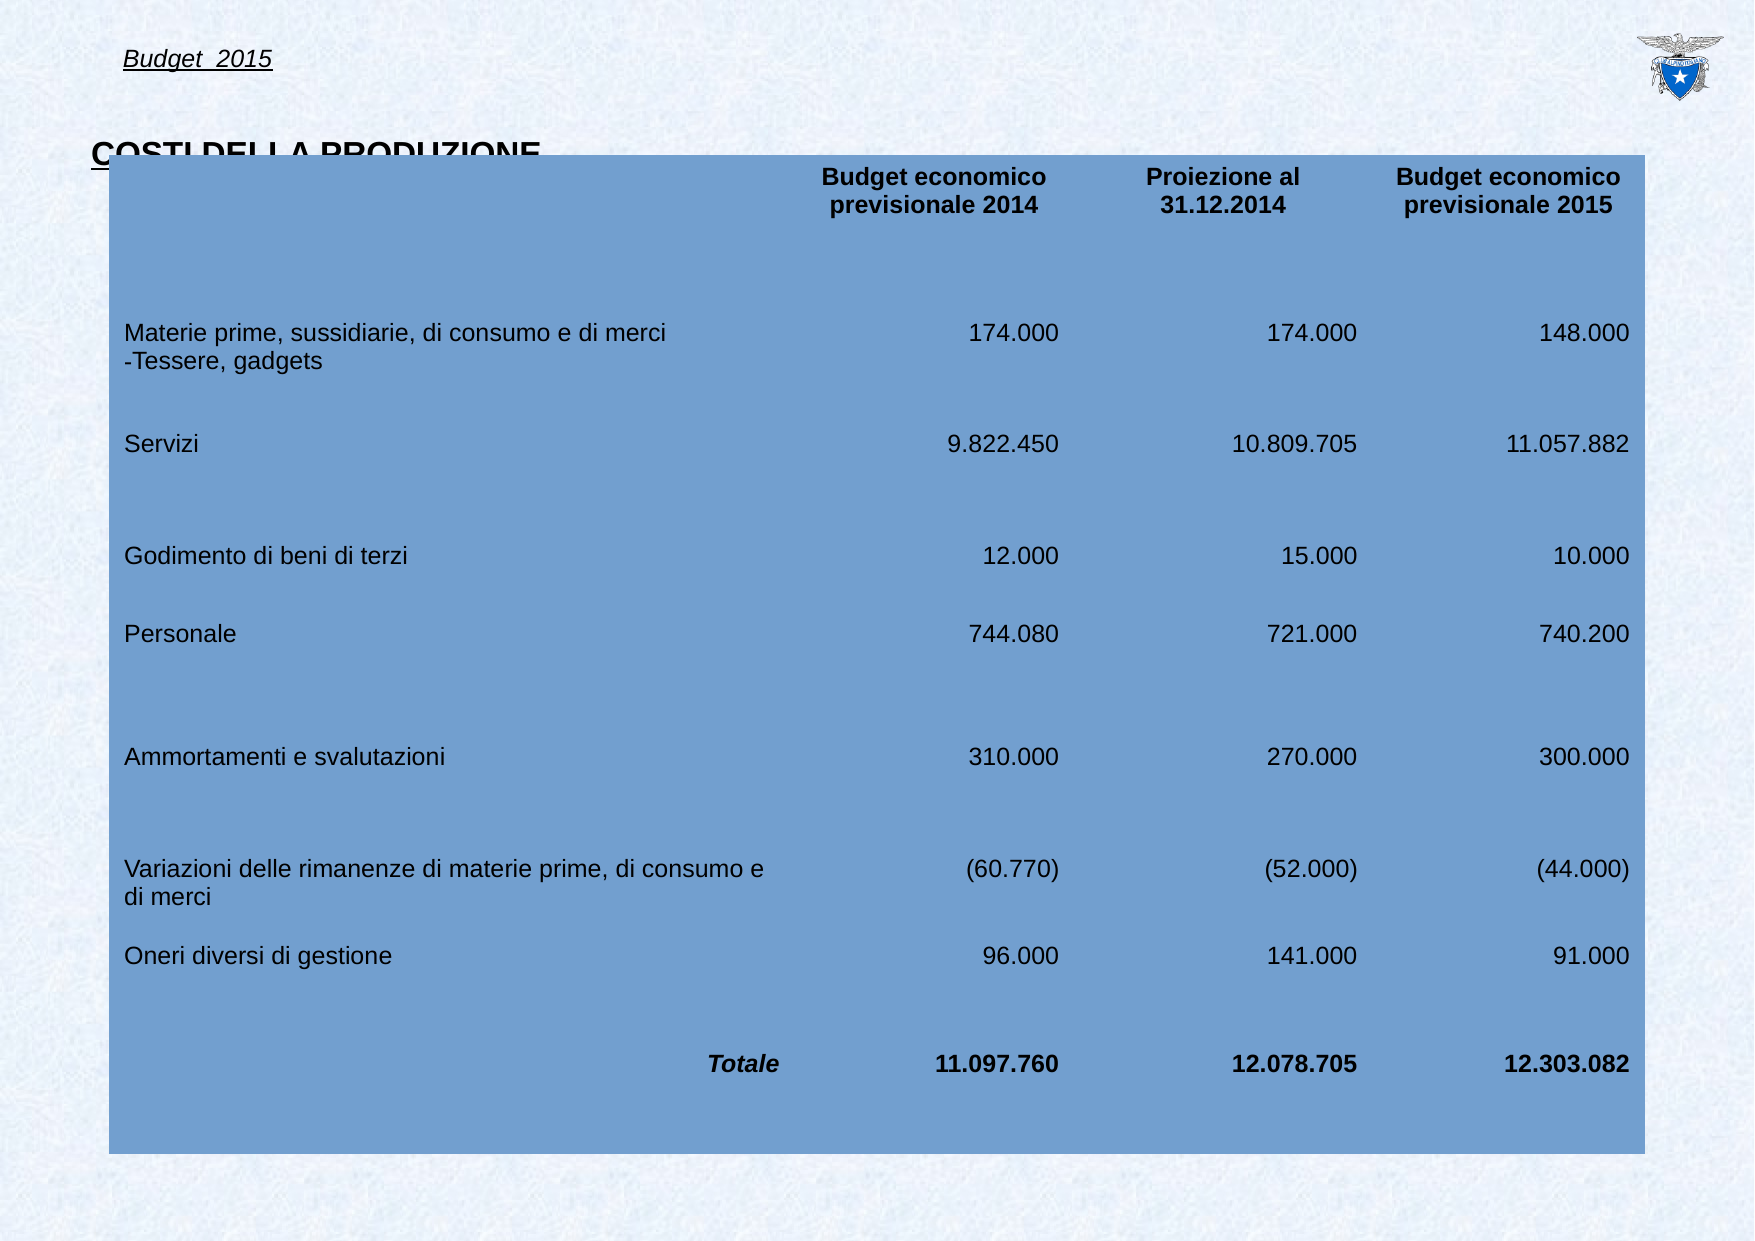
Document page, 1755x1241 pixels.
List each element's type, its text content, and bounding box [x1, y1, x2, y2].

table_cell 174.000 [1074, 312, 1373, 422]
table_cell 10.000 [1373, 534, 1645, 613]
table_cell Oneri diversi di gestione [109, 934, 795, 1042]
table_cell Personale [109, 613, 795, 735]
table_cell 141.000 [1074, 934, 1373, 1042]
table_cell 270.000 [1074, 735, 1373, 847]
text_box COSTI DELLA PRODUZIONE [73, 123, 571, 182]
table_cell 12.000 [795, 534, 1074, 613]
table_cell 300.000 [1373, 735, 1645, 847]
table_cell Totale [109, 1042, 795, 1154]
table_cell Variazioni delle rimanenze di materie prime, di consumo e di merci [109, 847, 795, 934]
table_cell 744.080 [795, 613, 1074, 735]
table_cell (52.000) [1074, 847, 1373, 934]
table_cell Servizi [109, 422, 795, 534]
table_cell 96.000 [795, 934, 1074, 1042]
table_header Budget economico previsionale 2014 [795, 155, 1074, 312]
table_cell (44.000) [1373, 847, 1645, 934]
table_cell 9.822.450 [795, 422, 1074, 534]
table_cell 310.000 [795, 735, 1074, 847]
table_cell 740.200 [1373, 613, 1645, 735]
table_cell 11.097.760 [795, 1042, 1074, 1154]
table_cell (60.770) [795, 847, 1074, 934]
table_cell 148.000 [1373, 312, 1645, 422]
text_box Budget 2015 [50, 35, 346, 82]
table_cell Godimento di beni di terzi [109, 534, 795, 613]
table_header Proiezione al 31.12.2014 [1074, 155, 1373, 312]
table_cell 10.809.705 [1074, 422, 1373, 534]
picture [1633, 29, 1728, 108]
table_cell 15.000 [1074, 534, 1373, 613]
table_header Budget economico previsionale 2015 [1373, 155, 1645, 312]
table_cell 721.000 [1074, 613, 1373, 735]
table_cell 174.000 [795, 312, 1074, 422]
table_header [109, 155, 795, 312]
table_cell 11.057.882 [1373, 422, 1645, 534]
table_cell 12.078.705 [1074, 1042, 1373, 1154]
table_cell 91.000 [1373, 934, 1645, 1042]
table_cell Ammortamenti e svalutazioni [109, 735, 795, 847]
table_cell Materie prime, sussidiarie, di consumo e di merci Tessere, gadgets [109, 312, 795, 422]
table_cell 12.303.082 [1373, 1042, 1645, 1154]
